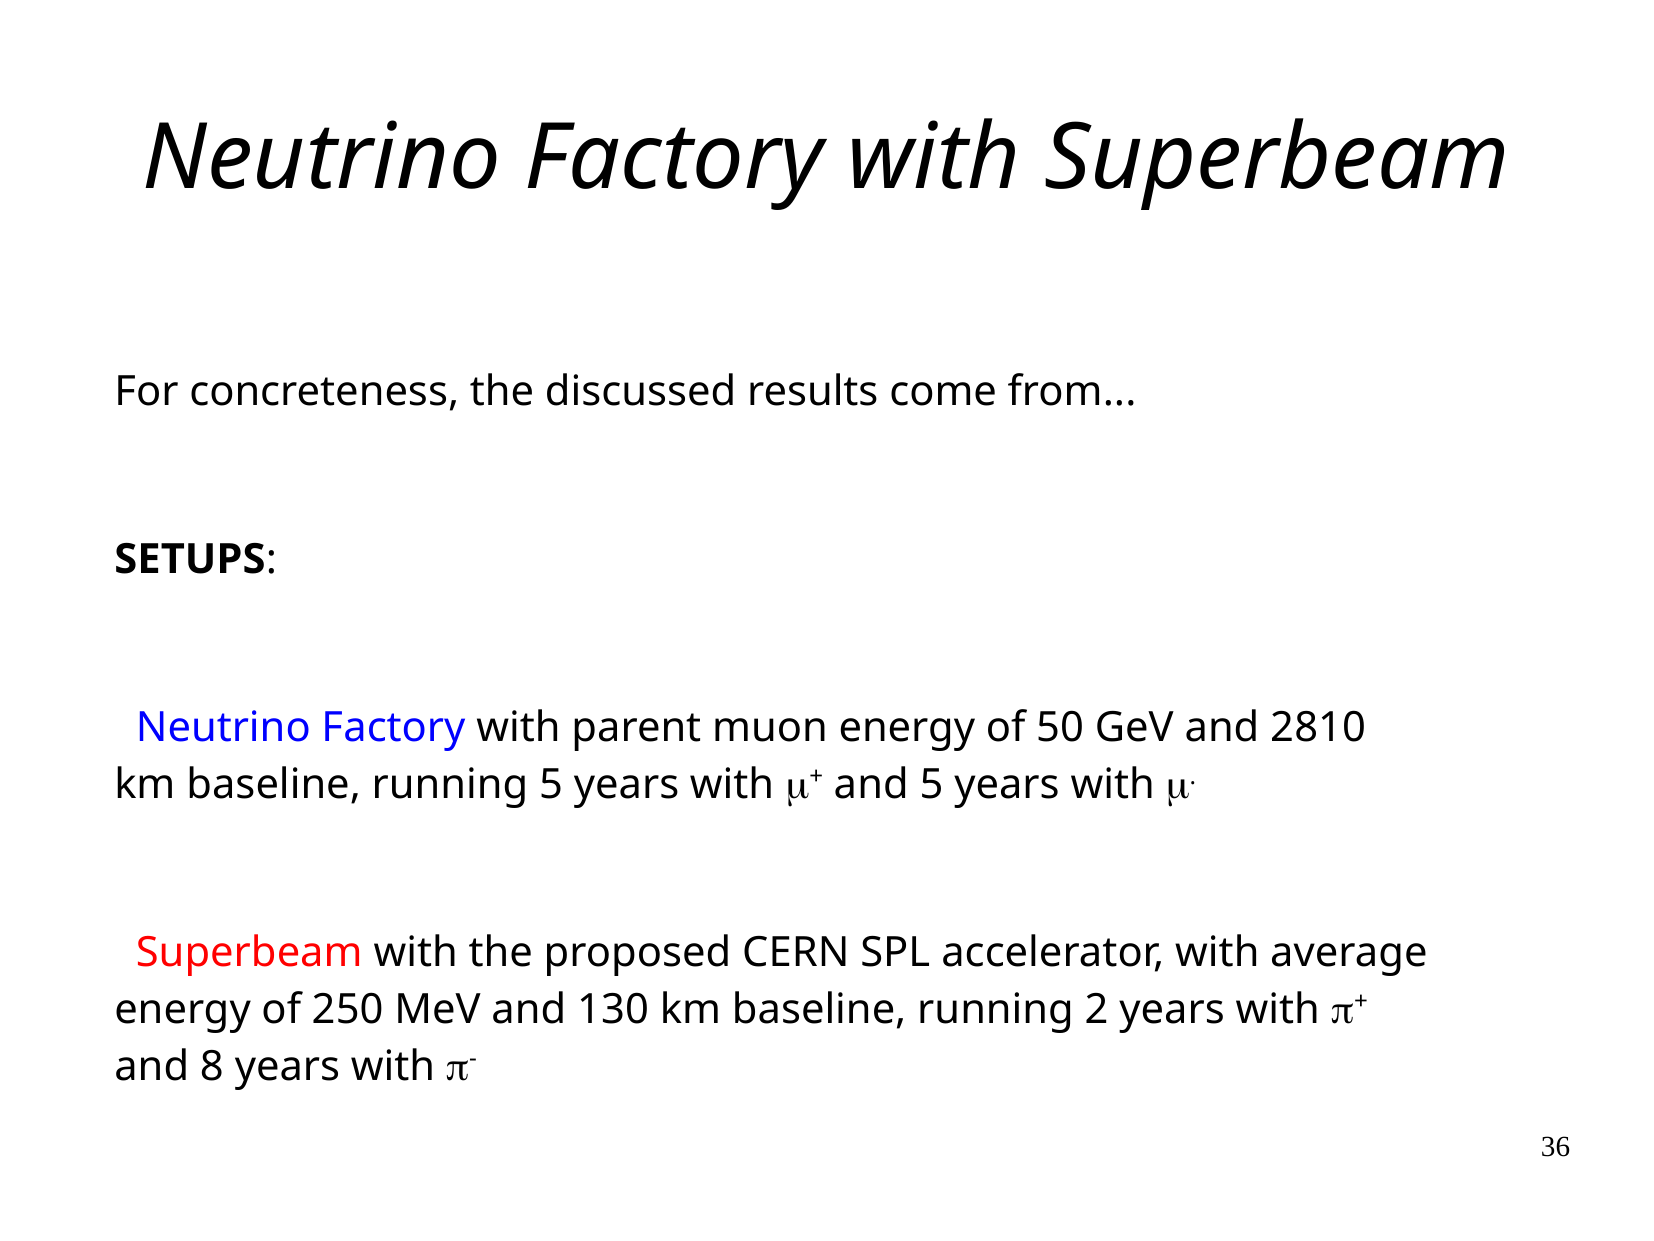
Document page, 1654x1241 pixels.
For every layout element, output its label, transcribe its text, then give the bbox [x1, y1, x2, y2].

title Neutrino Factory with Superbeam [82, 49, 1571, 257]
text_box For concreteness, the discussed results come from... SETUPS: Neutrino Factory with parent muon energy of 50 GeV and 2810 km baseline, running 5 years with m+ and 5 years with m. Superbeam with the proposed CERN SPL accelerator, with average energy of 250 MeV and 130 km baseline, running 2 years with p+ and 8 years with p- [99, 353, 1451, 1045]
